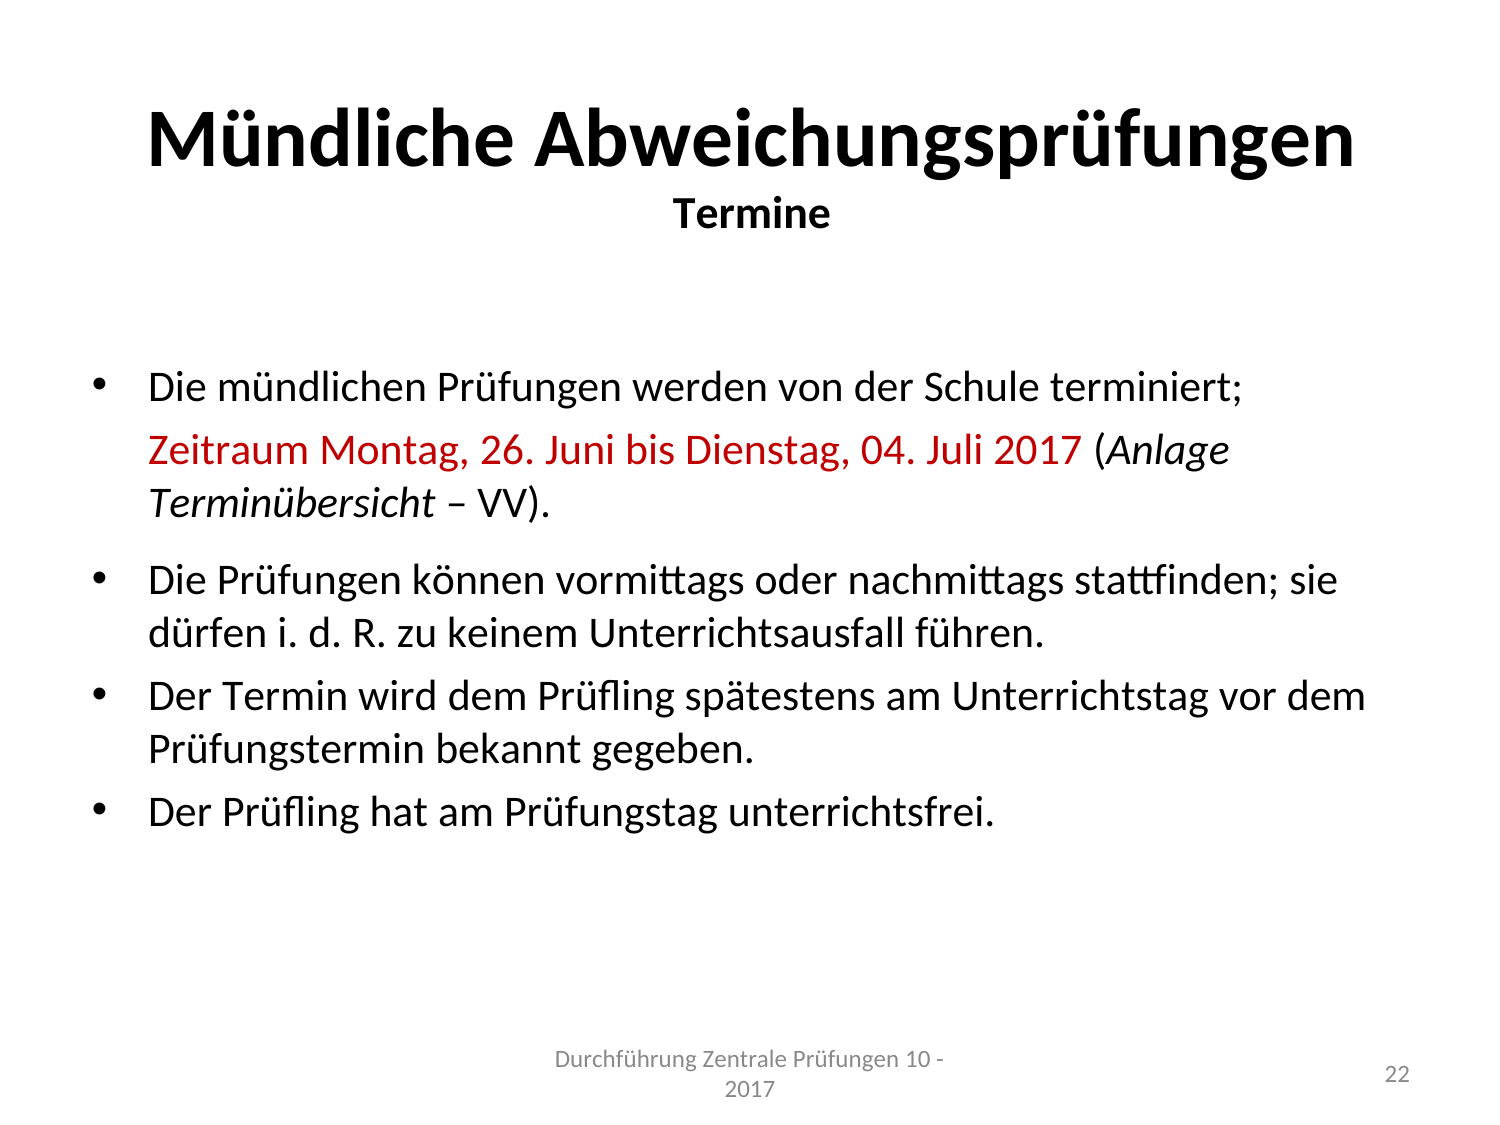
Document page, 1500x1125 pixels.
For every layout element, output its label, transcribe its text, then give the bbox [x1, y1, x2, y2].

list Die mündlichen Prüfungen werden von der Schule terminiert; Zeitraum Montag, 26. Juni bis Dienstag, 04. Juli 2017 (Anlage Terminübersicht – VV). Die Prüfungen können vormittags oder nachmittags stattfinden; sie dürfen i. d. R. zu keinem Unterrichtsausfall führen. Der Termin wird dem Prüfling spätestens am Unterrichtstag vor dem Prüfungstermin bekannt gegeben. Der Prüfling hat am Prüfungstag unterrichtsfrei. [76, 349, 1427, 957]
text_box <Foliennummer> [1074, 1042, 1426, 1103]
title Mündliche Abweichungsprüfungen Termine [76, 66, 1427, 254]
text_box Durchführung Zentrale Prüfungen 10 - 2017 [512, 1042, 988, 1103]
